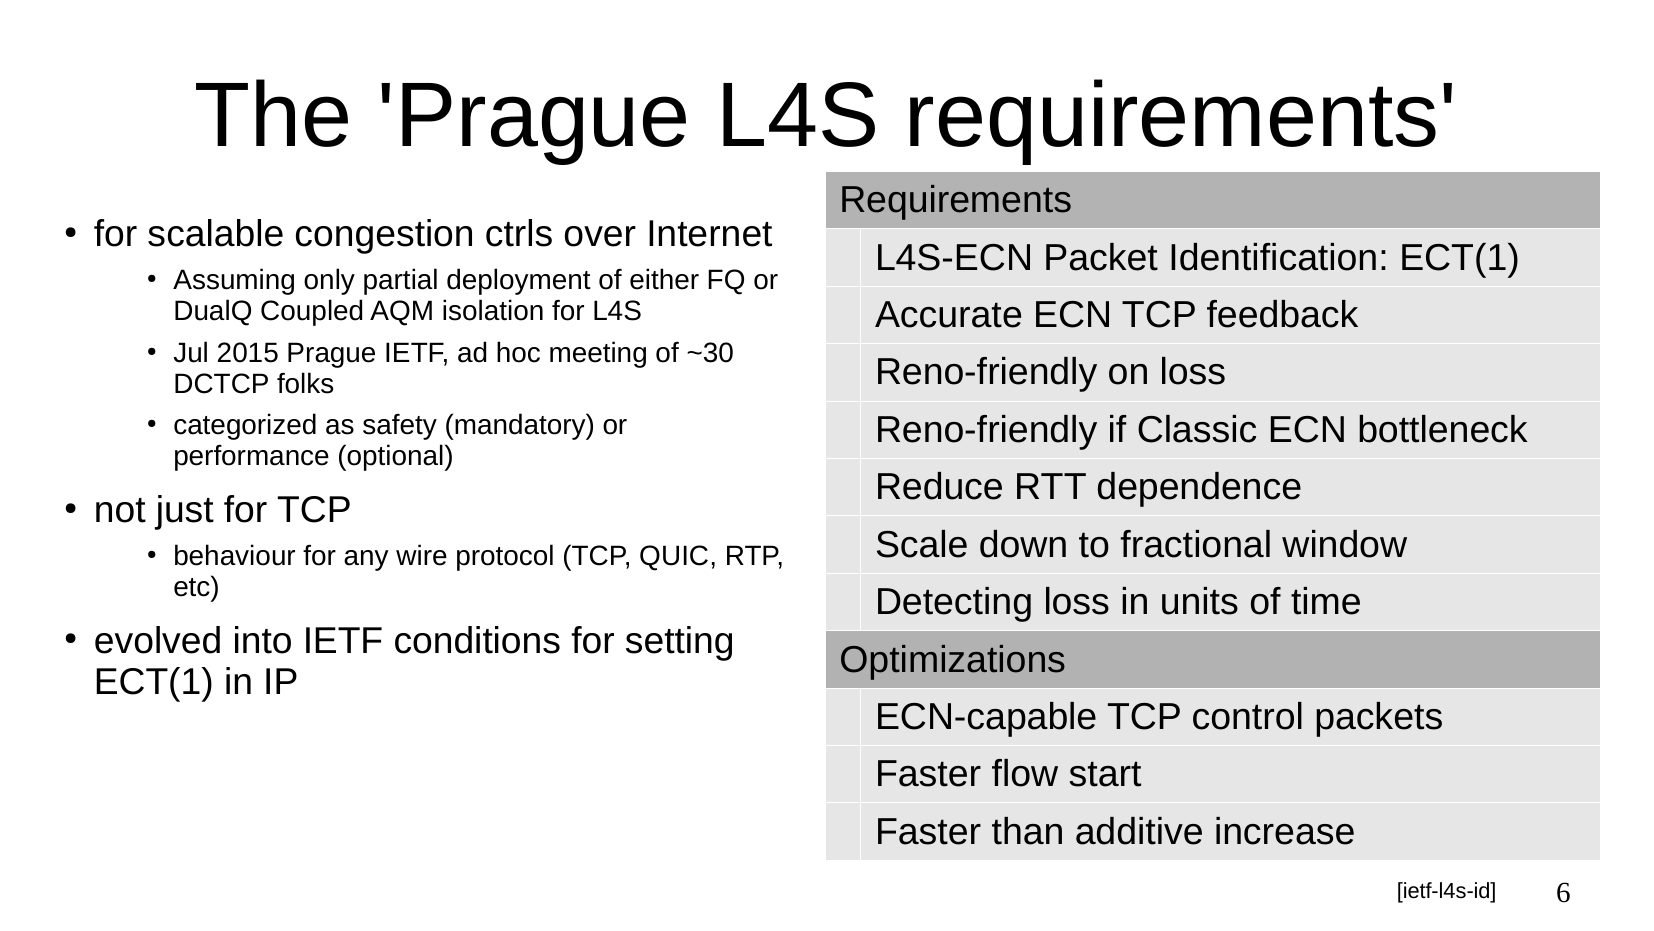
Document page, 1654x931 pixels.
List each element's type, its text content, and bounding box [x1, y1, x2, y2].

table_cell [826, 287, 860, 343]
table_cell [826, 229, 860, 286]
table_cell ECN-capable TCP control packets [861, 689, 1600, 745]
table_cell Faster flow start [861, 746, 1600, 802]
table_cell Optimizations [826, 631, 1600, 688]
table_cell L4S-ECN Packet Identification: ECT(1) [861, 229, 1600, 286]
text_box [ietf-l4s-id] [1313, 871, 1512, 911]
table_cell [826, 459, 860, 515]
table_cell [826, 402, 860, 458]
table_cell Accurate ECN TCP feedback [861, 287, 1600, 343]
table_cell Reno-friendly if Classic ECN bottleneck [861, 402, 1600, 458]
list for scalable congestion ctrls over Internet Assuming only partial deployment of either FQ or DualQ Coupled AQM isolation for L4S Jul 2015 Prague IETF, ad hoc meeting of ~30 DCTCP folks categorized as safety (mandatory) or performance (optional) not just for TCP behaviour for any wire protocol (TCP, QUIC, RTP, etc) evolved into IETF conditions for setting ECT(1) in IP [54, 212, 789, 741]
table_cell [826, 344, 860, 401]
table_header Requirements [826, 172, 1600, 228]
table_cell [826, 574, 860, 630]
table_cell [826, 516, 860, 573]
table_cell Reduce RTT dependence [861, 459, 1600, 515]
table_cell [826, 746, 860, 802]
table_cell Reno-friendly on loss [861, 344, 1600, 401]
table_cell Detecting loss in units of time [861, 574, 1600, 630]
title The 'Prague L4S requirements' [82, 37, 1571, 193]
table_cell [826, 689, 860, 745]
table_cell Scale down to fractional window [861, 516, 1600, 573]
table_cell Faster than additive increase [861, 803, 1600, 860]
table_cell [826, 803, 860, 860]
